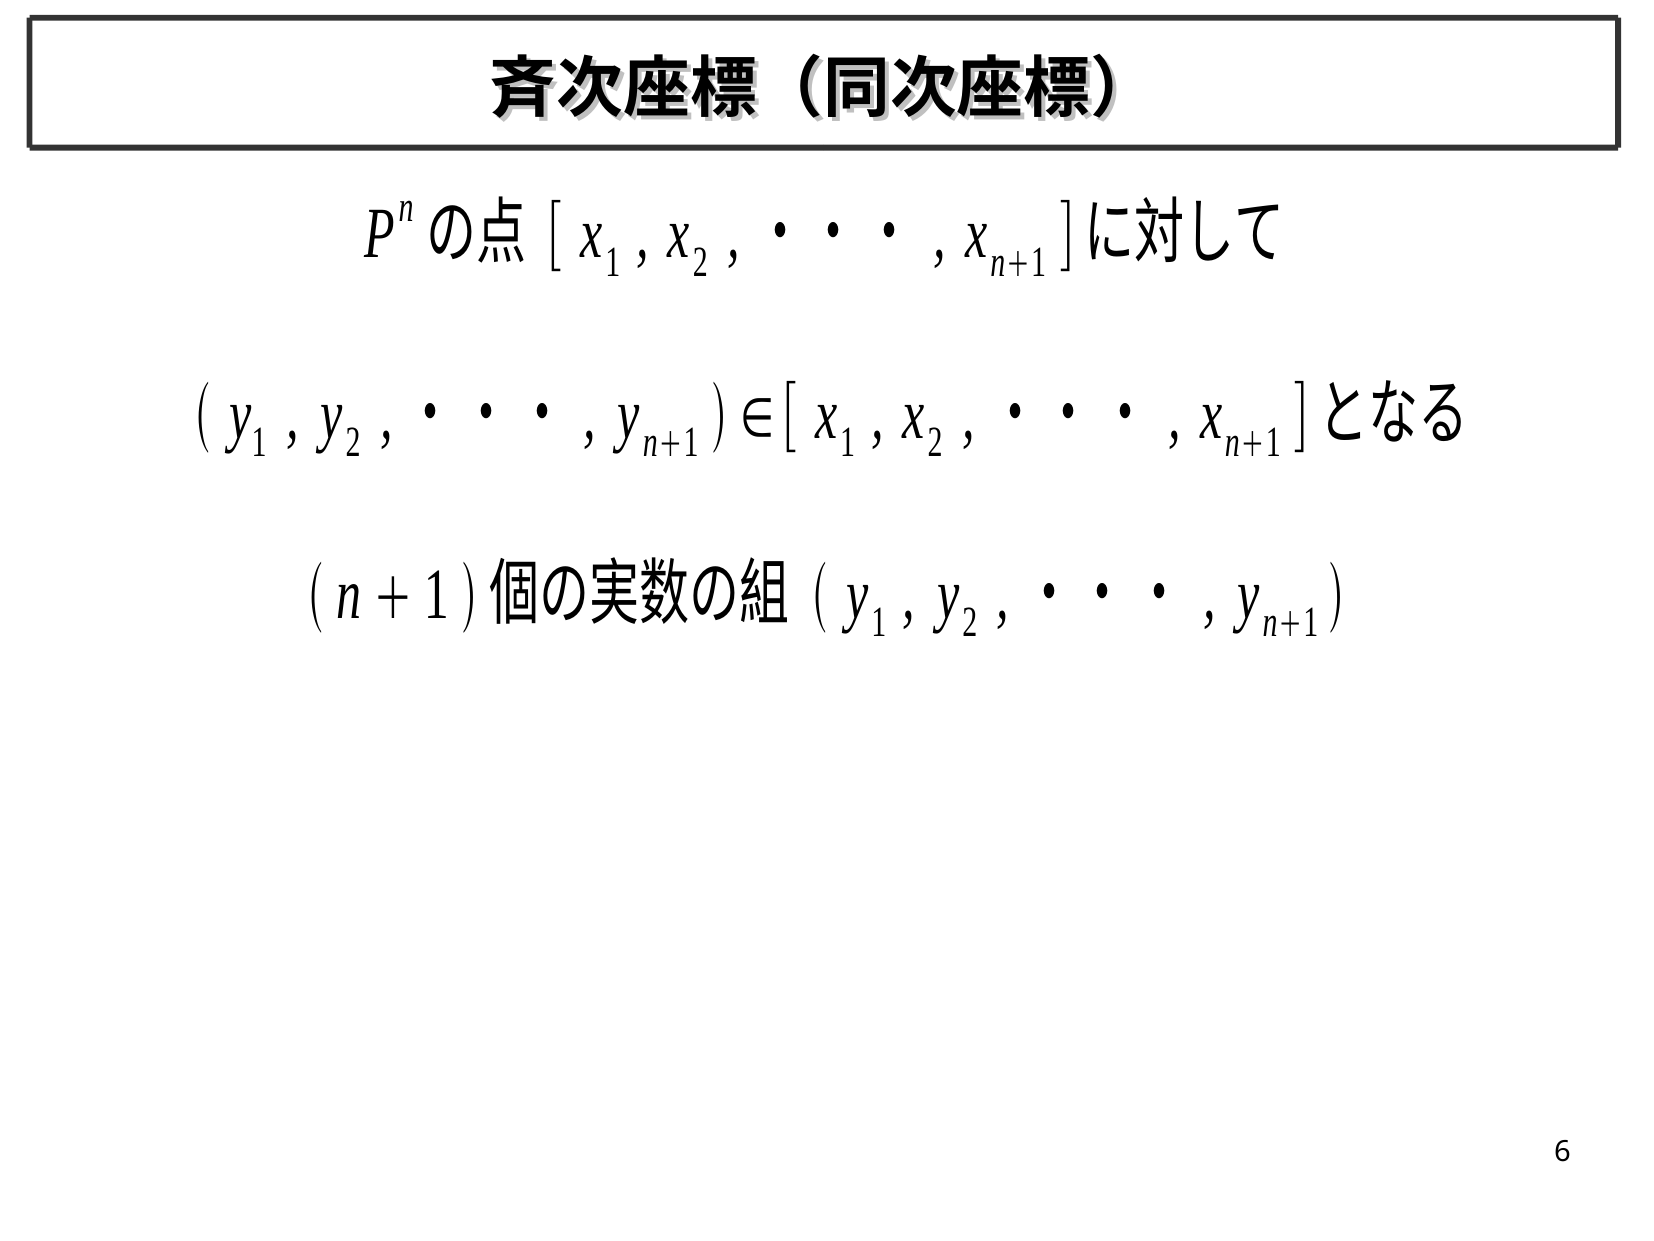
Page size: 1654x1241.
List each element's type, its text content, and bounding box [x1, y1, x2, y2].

chart [173, 181, 1483, 648]
text_box 斉次座標（同次座標） [29, 17, 1619, 148]
